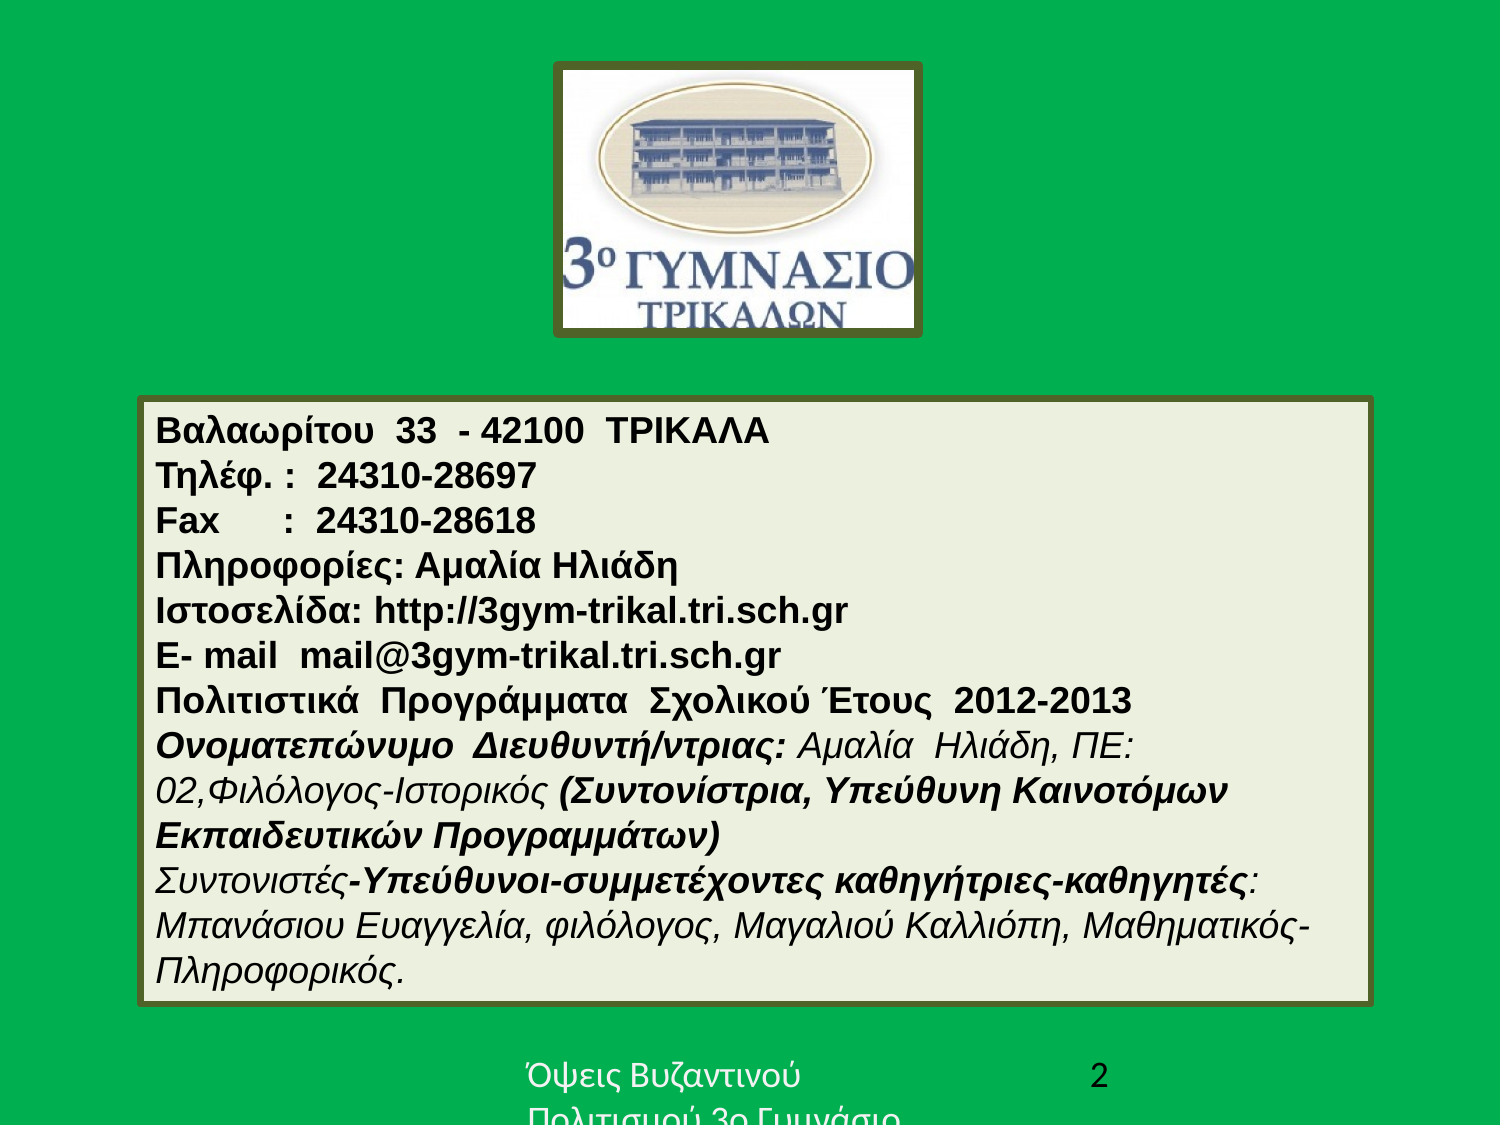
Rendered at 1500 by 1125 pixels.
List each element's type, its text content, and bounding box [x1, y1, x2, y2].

picture [562, 70, 914, 329]
text_box Βαλαωρίτου 33 - 42100 ΤΡΙΚΑΛΑ Τηλέφ. : 24310-28697 Fax : 24310-28618 Πληροφορίες: Αμαλία Ηλιάδη Ιστοσελίδα: http://3gym-trikal.tri.sch.gr Ε- mail mail@3gym-trikal.tri.sch.gr Πολιτιστικά Προγράμματα Σχολικού Έτους 2012-2013 Ονοματεπώνυμο Διευθυντή/ντριας: Αμαλία Ηλιάδη, ΠΕ: 02,Φιλόλογος-Ιστορικός (Συντονίστρια, Υπεύθυνη Καινοτόμων Εκπαιδευτικών Προγραμμάτων) Συντονιστές-Υπεύθυνοι-συμμετέχοντες καθηγήτριες-καθηγητές: Μπανάσιου Ευαγγελία, φιλόλογος, Μαγαλιού Καλλιόπη, Μαθηματικός-Πληροφορικός. [140, 398, 1371, 1005]
slide_number <αριθμός> [1074, 1042, 1425, 1103]
footer Όψεις Βυζαντινού Πολιτισμού 3ο Γυμνάσιο Τρικάλων [512, 1042, 988, 1103]
